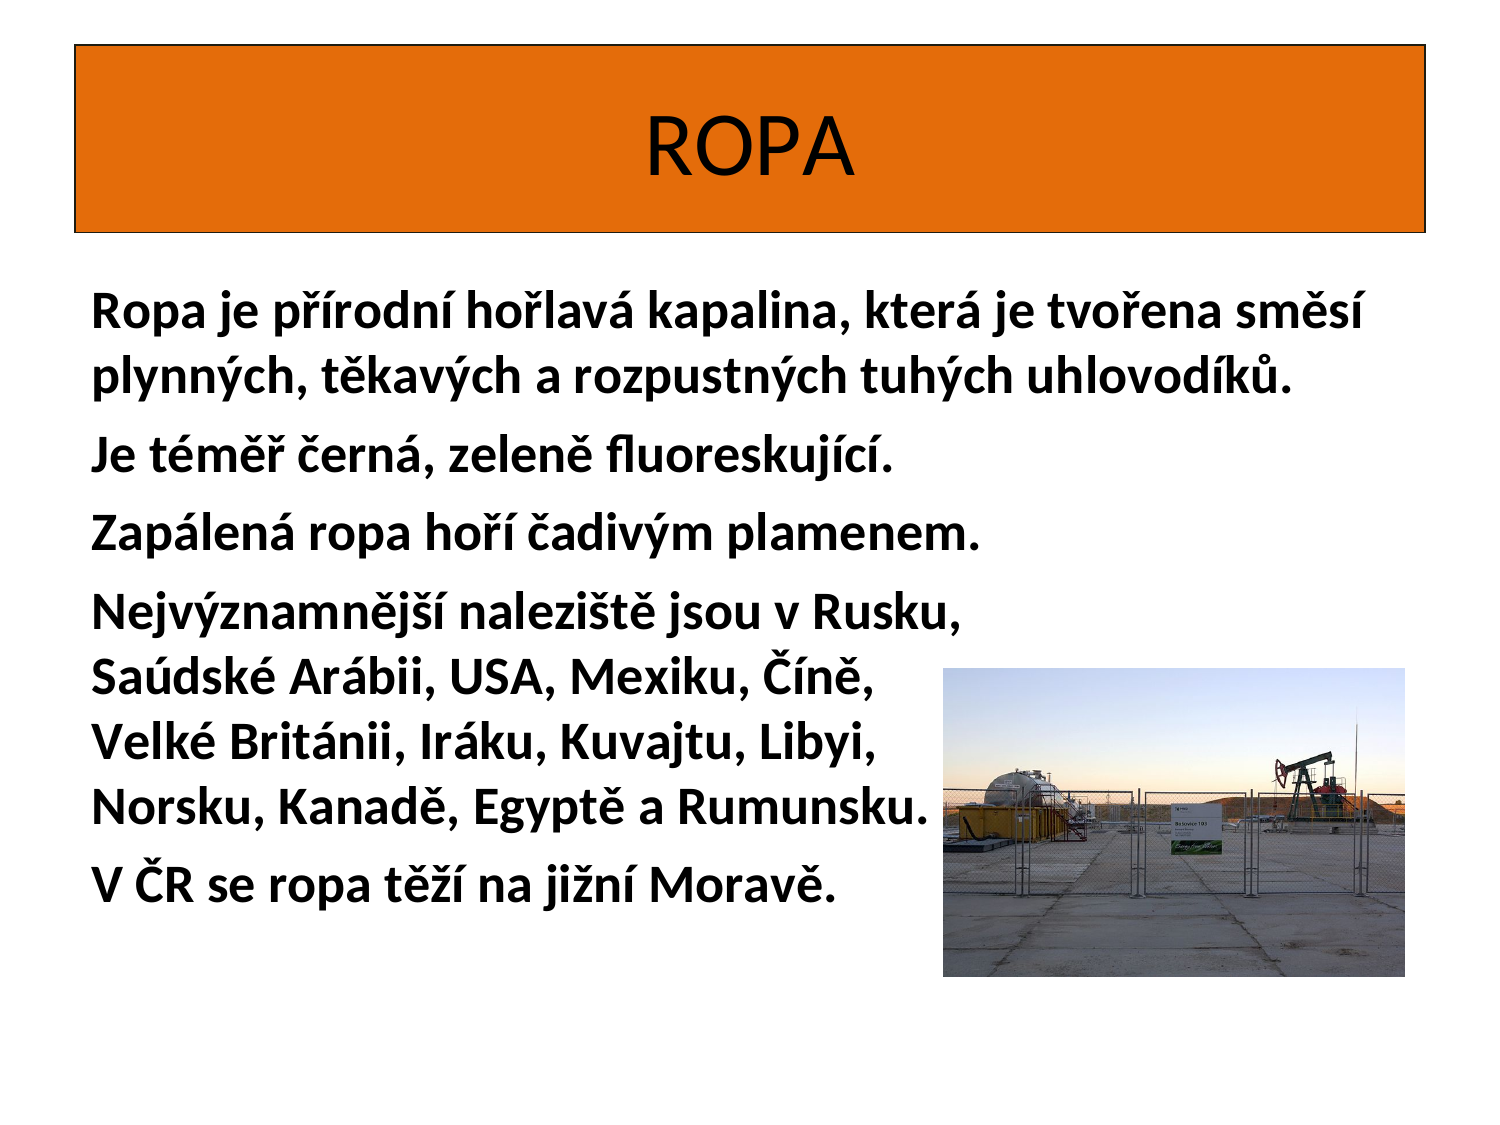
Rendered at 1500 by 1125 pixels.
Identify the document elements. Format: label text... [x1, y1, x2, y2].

text_box Ropa je přírodní hořlavá kapalina, která je tvořena směsí plynných, těkavých a rozpustných tuhých uhlovodíků. Je téměř černá, zeleně fluoreskující. Zapálená ropa hoří čadivým plamenem. Nejvýznamnější naleziště jsou v Rusku, Saúdské Arábii, USA, Mexiku, Číně, Velké Británii, Iráku, Kuvajtu, Libyi, Norsku, Kanadě, Egyptě a Rumunsku. V ČR se ropa těží na jižní Moravě. [76, 267, 1427, 1010]
picture [943, 668, 1405, 977]
text_box ROPA [75, 45, 1426, 233]
